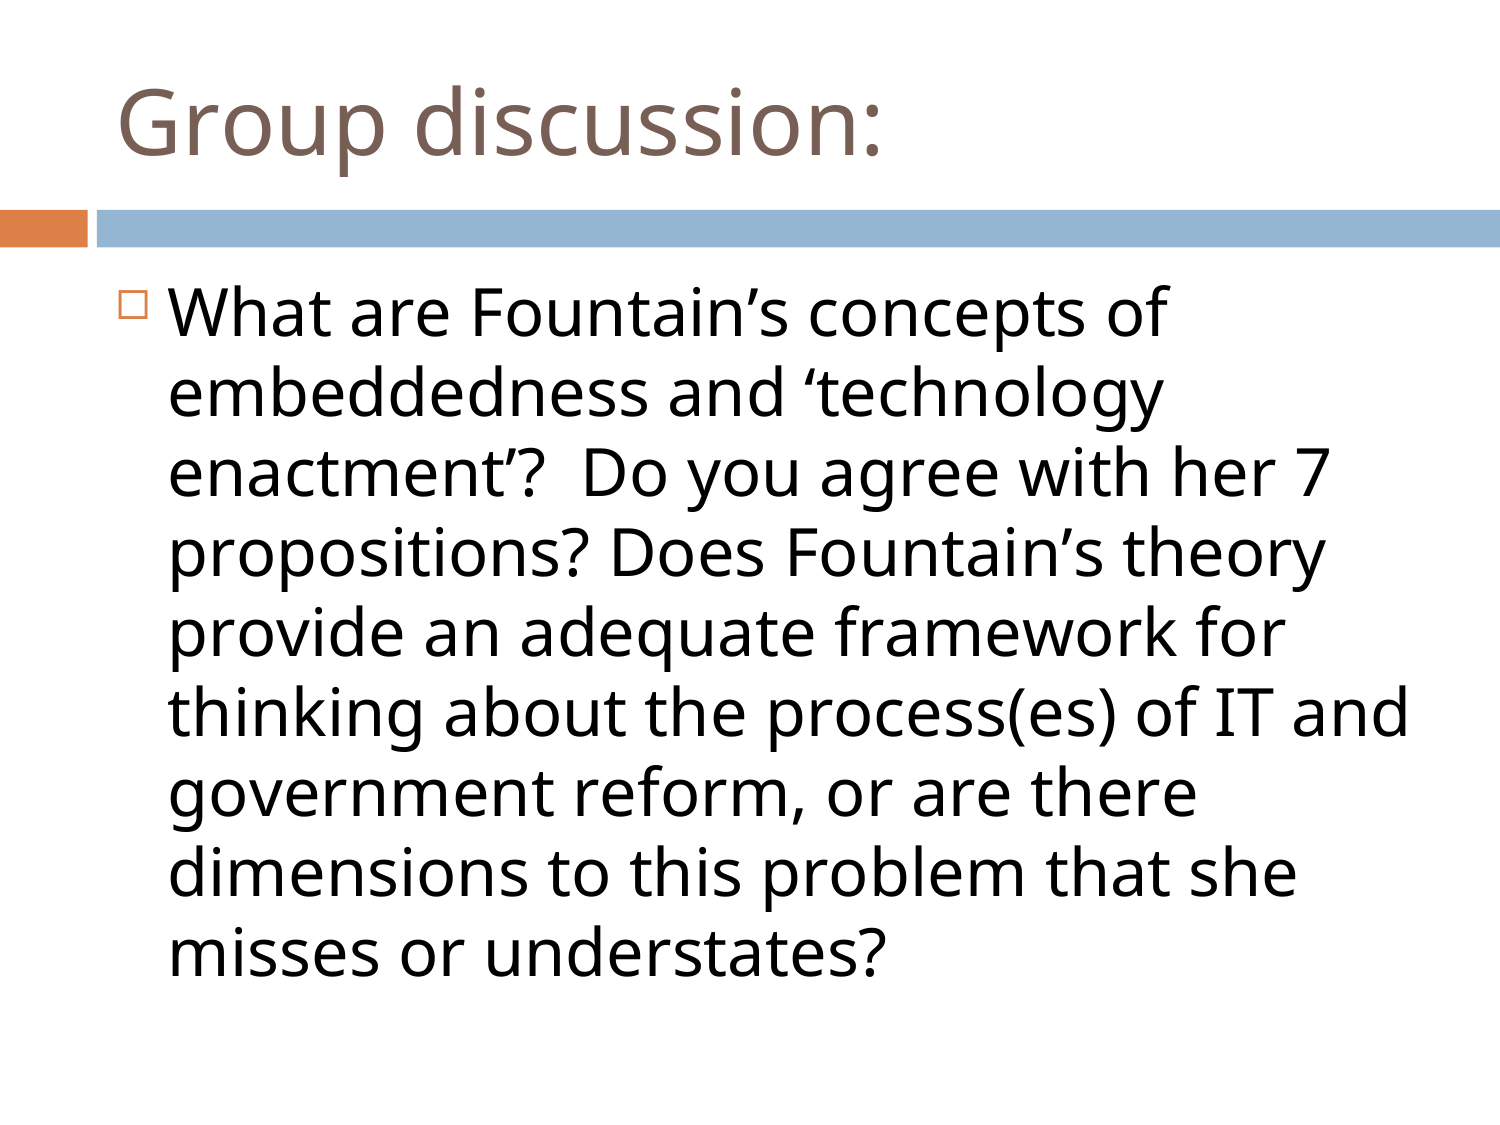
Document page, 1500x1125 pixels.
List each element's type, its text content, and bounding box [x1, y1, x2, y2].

list What are Fountain’s concepts of embeddedness and ‘technology enactment’? Do you agree with her 7 propositions? Does Fountain’s theory provide an adequate framework for thinking about the process(es) of IT and government reform, or are there dimensions to this problem that she misses or understates? [100, 262, 1438, 1001]
title Group discussion: [100, 37, 1438, 201]
